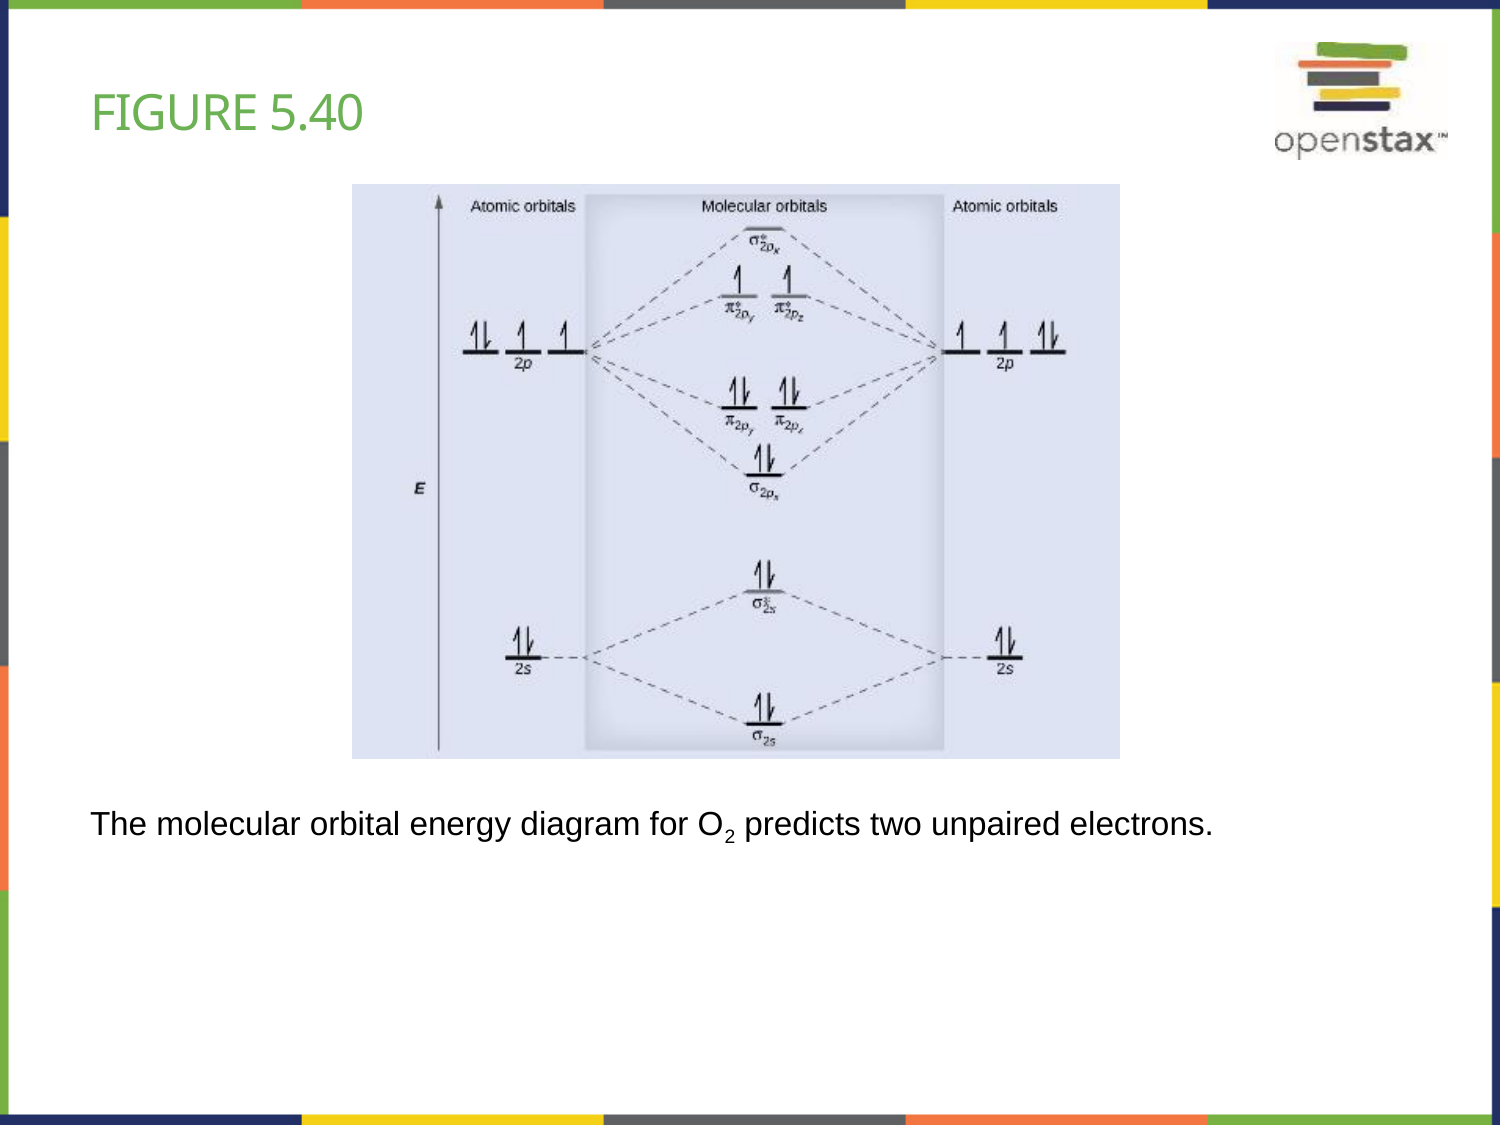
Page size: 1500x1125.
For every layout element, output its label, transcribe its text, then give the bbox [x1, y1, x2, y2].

list The molecular orbital energy diagram for O2 predicts two unpaired electrons. [75, 794, 1398, 986]
picture [0, 0, 1500, 1125]
title Figure 5.40 [75, 39, 1398, 148]
